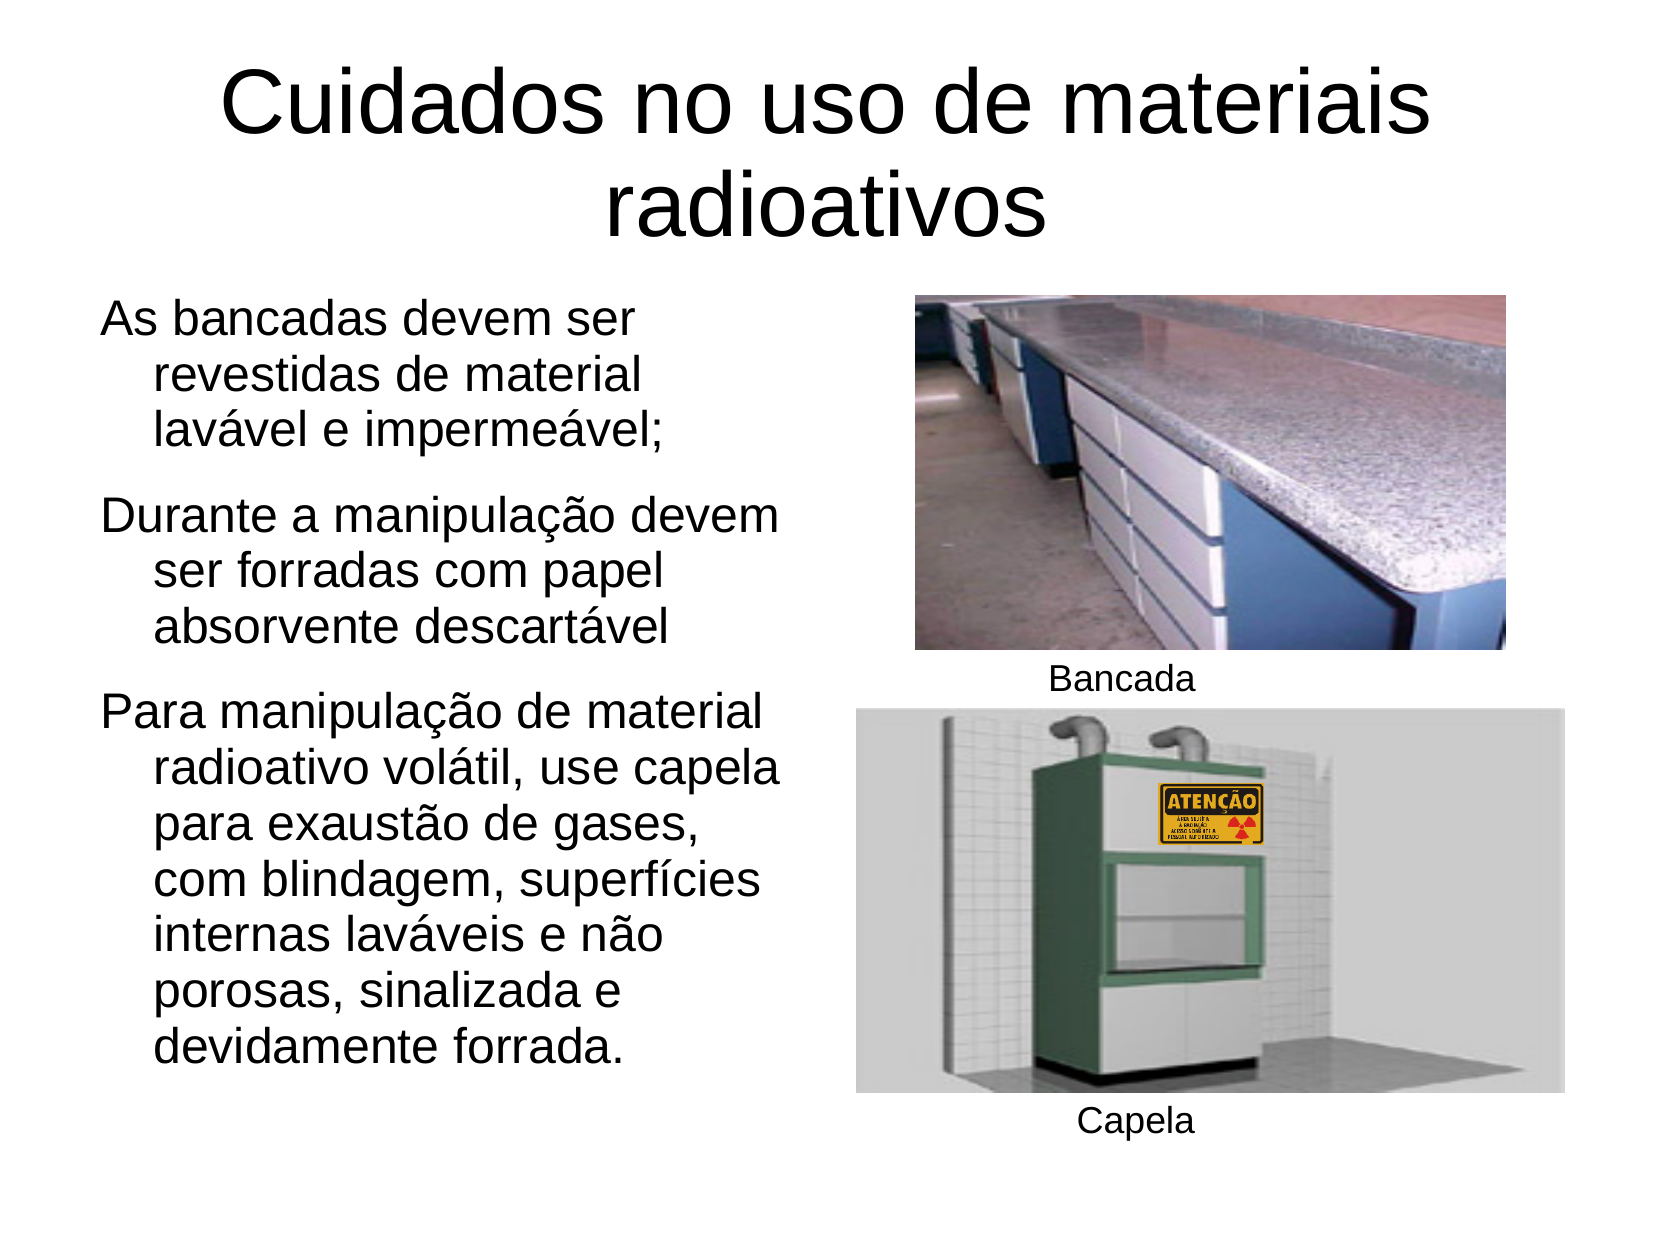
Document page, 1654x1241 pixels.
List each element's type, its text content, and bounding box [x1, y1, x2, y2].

title Cuidados no uso de materiais radioativos [82, 49, 1571, 257]
picture [915, 295, 1506, 650]
picture [856, 708, 1565, 1093]
text_box Bancada [1033, 649, 1447, 779]
text_box Capela [1061, 1092, 1221, 1150]
list As bancadas devem ser revestidas de material lavável e impermeável; Durante a manipulação devem ser forradas com papel absorvente descartável Para manipulação de material radioativo volátil, use capela para exaustão de gases, com blindagem, superfícies internas laváveis e não porosas, sinalizada e devidamente forrada. [82, 290, 809, 1109]
